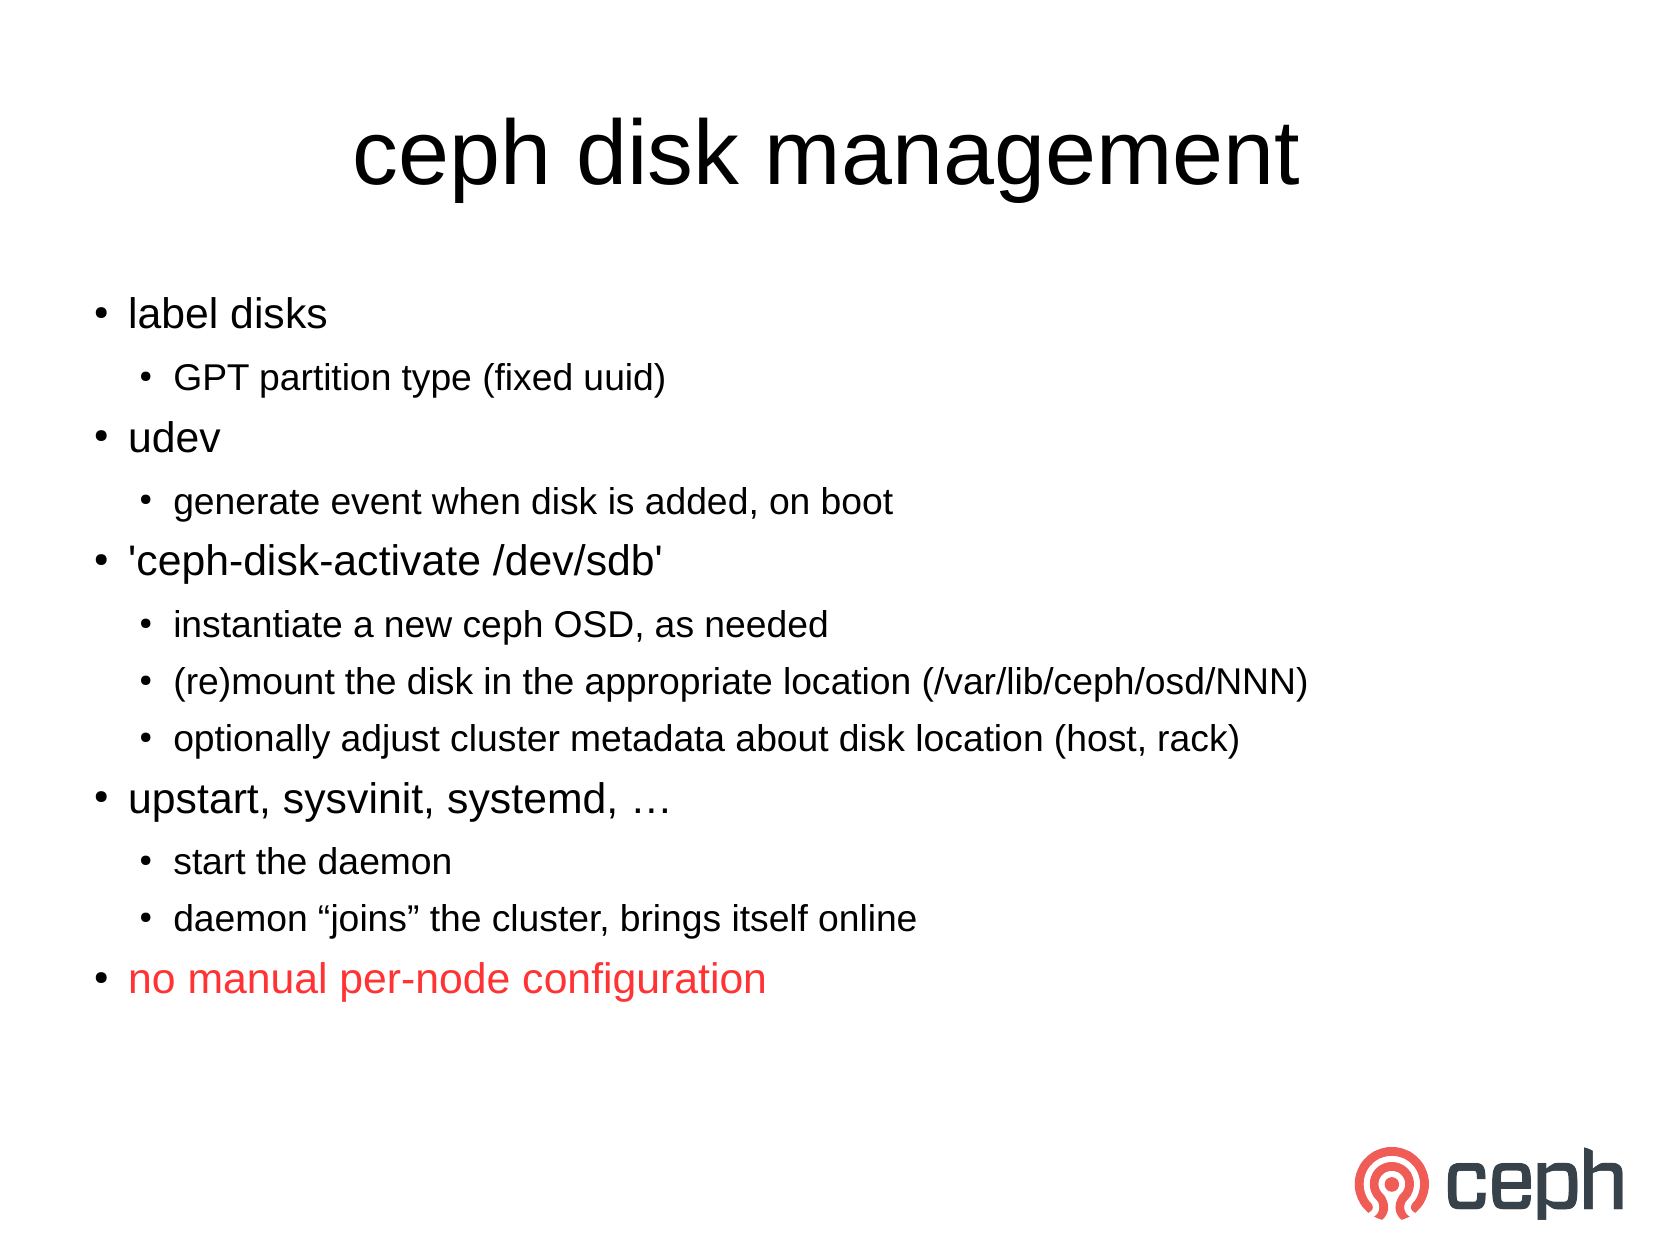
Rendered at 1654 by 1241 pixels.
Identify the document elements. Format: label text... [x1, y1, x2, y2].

title ceph disk management [82, 49, 1571, 257]
picture [1308, 1100, 1654, 1241]
list label disks GPT partition type (fixed uuid) udev generate event when disk is added, on boot 'ceph-disk-activate /dev/sdb' instantiate a new ceph OSD, as needed (re)mount the disk in the appropriate location (/var/lib/ceph/osd/NNN) optionally adjust cluster metadata about disk location (host, rack) upstart, sysvinit, systemd, … start the daemon daemon “joins” the cluster, brings itself online no manual per-node configuration [82, 290, 1571, 1010]
